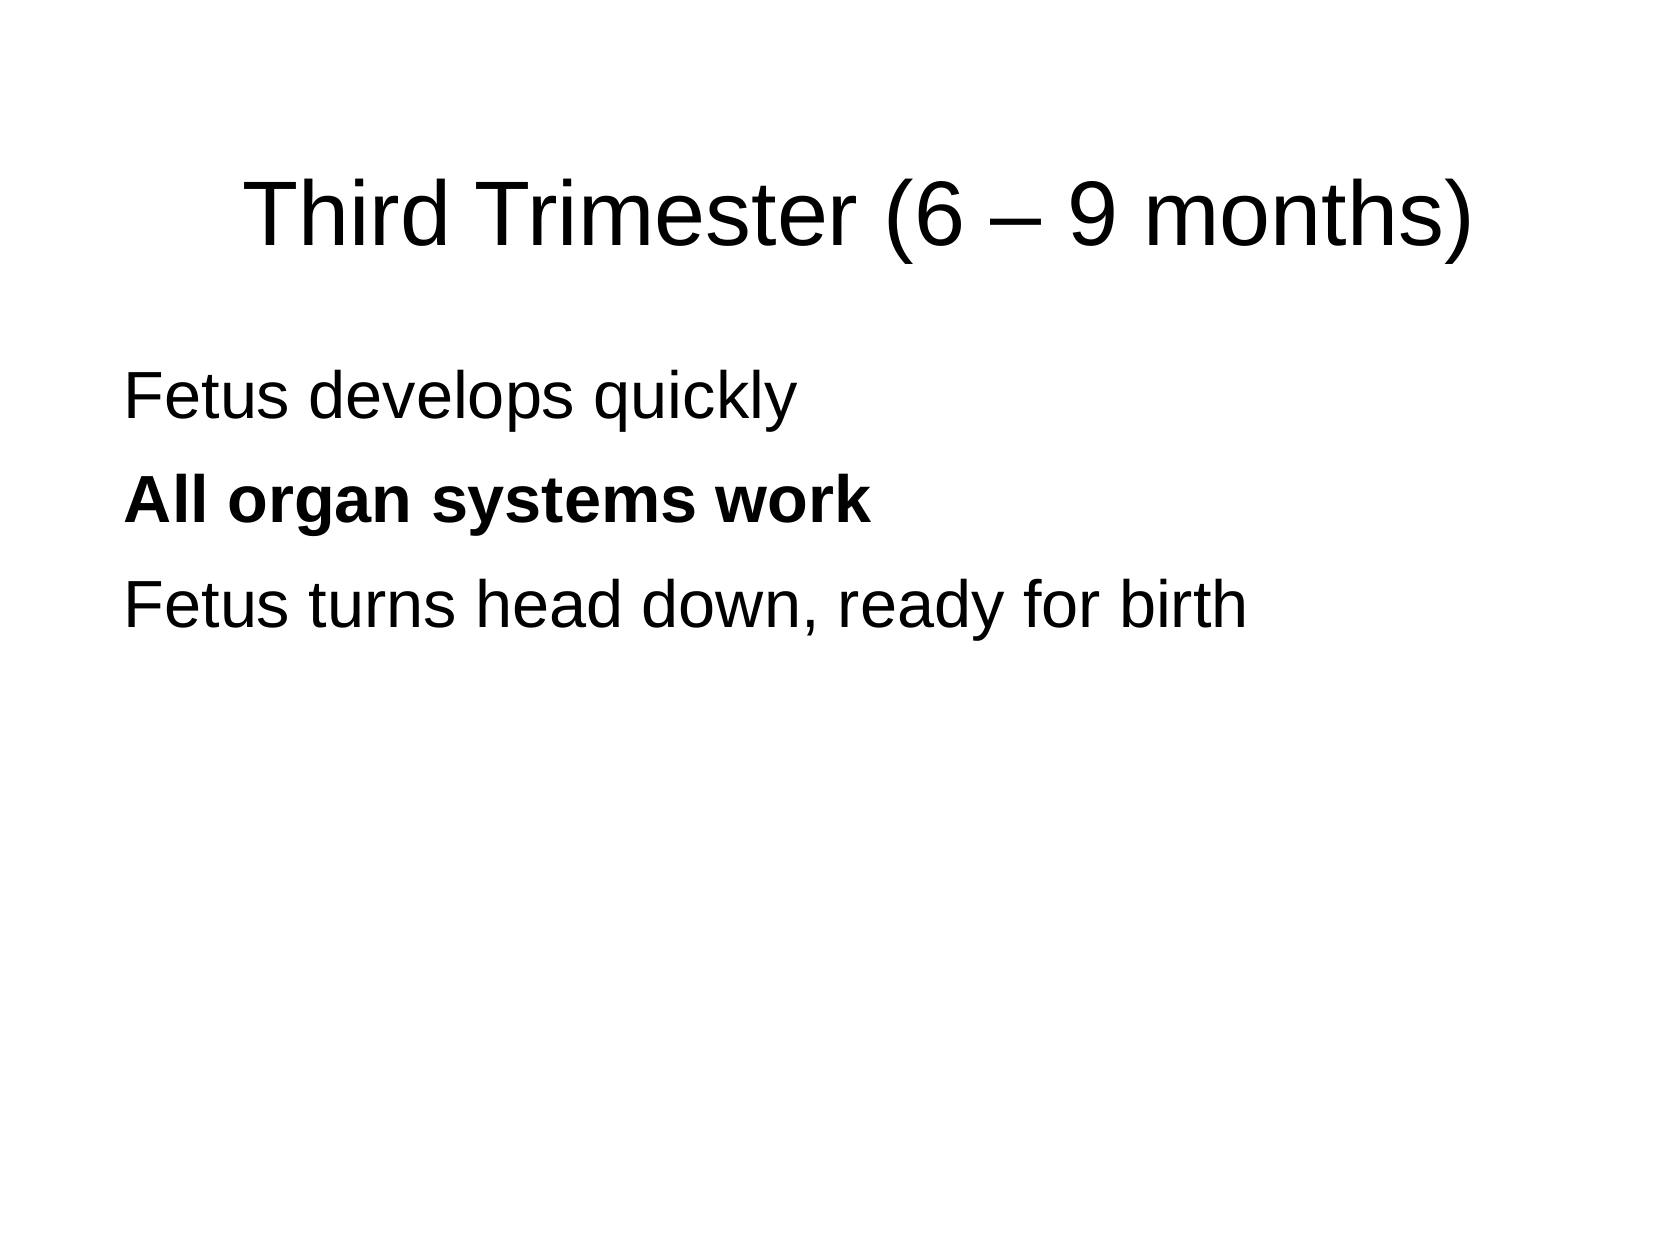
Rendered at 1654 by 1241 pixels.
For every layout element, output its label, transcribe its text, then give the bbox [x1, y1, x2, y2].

list Fetus develops quickly All organ systems work Fetus turns head down, ready for birth [124, 358, 1530, 1088]
title Third Trimester (6 – 9 months) [124, 117, 1595, 310]
